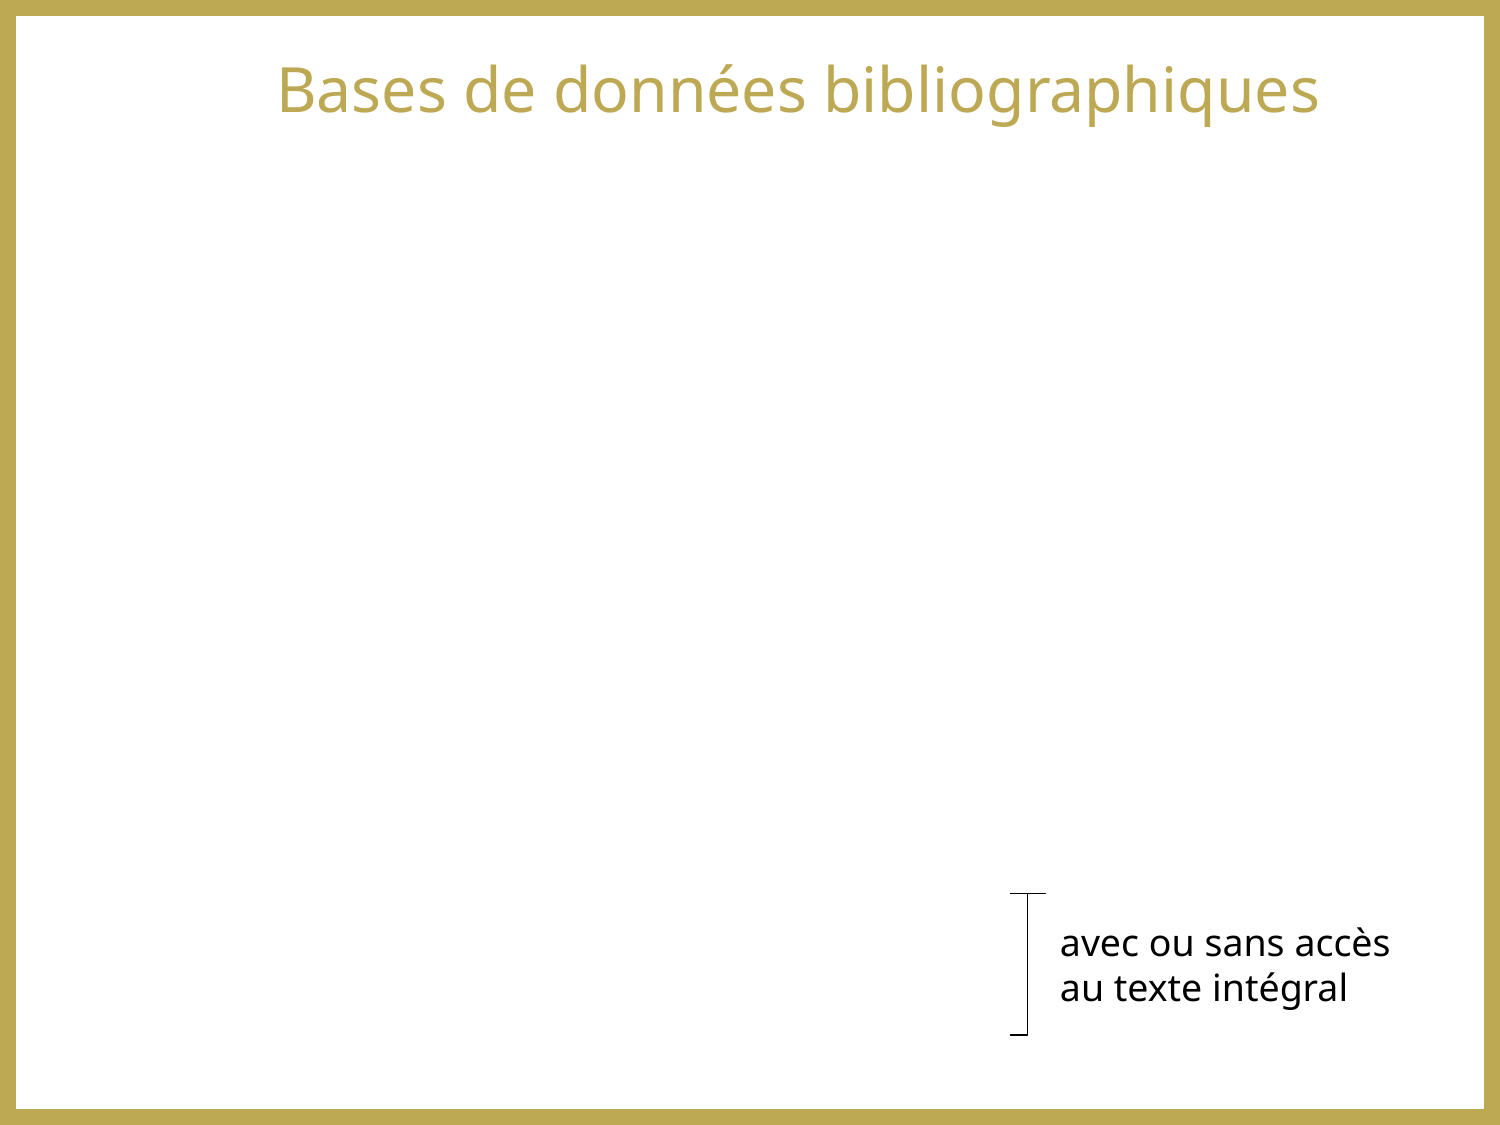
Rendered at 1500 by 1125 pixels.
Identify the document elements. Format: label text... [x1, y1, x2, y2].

text_box Bases de données bibliographiques [123, 42, 1474, 161]
text_box [0, 0, 1500, 1125]
text_box avec ou sans accès au texte intégral [1045, 911, 1500, 1016]
